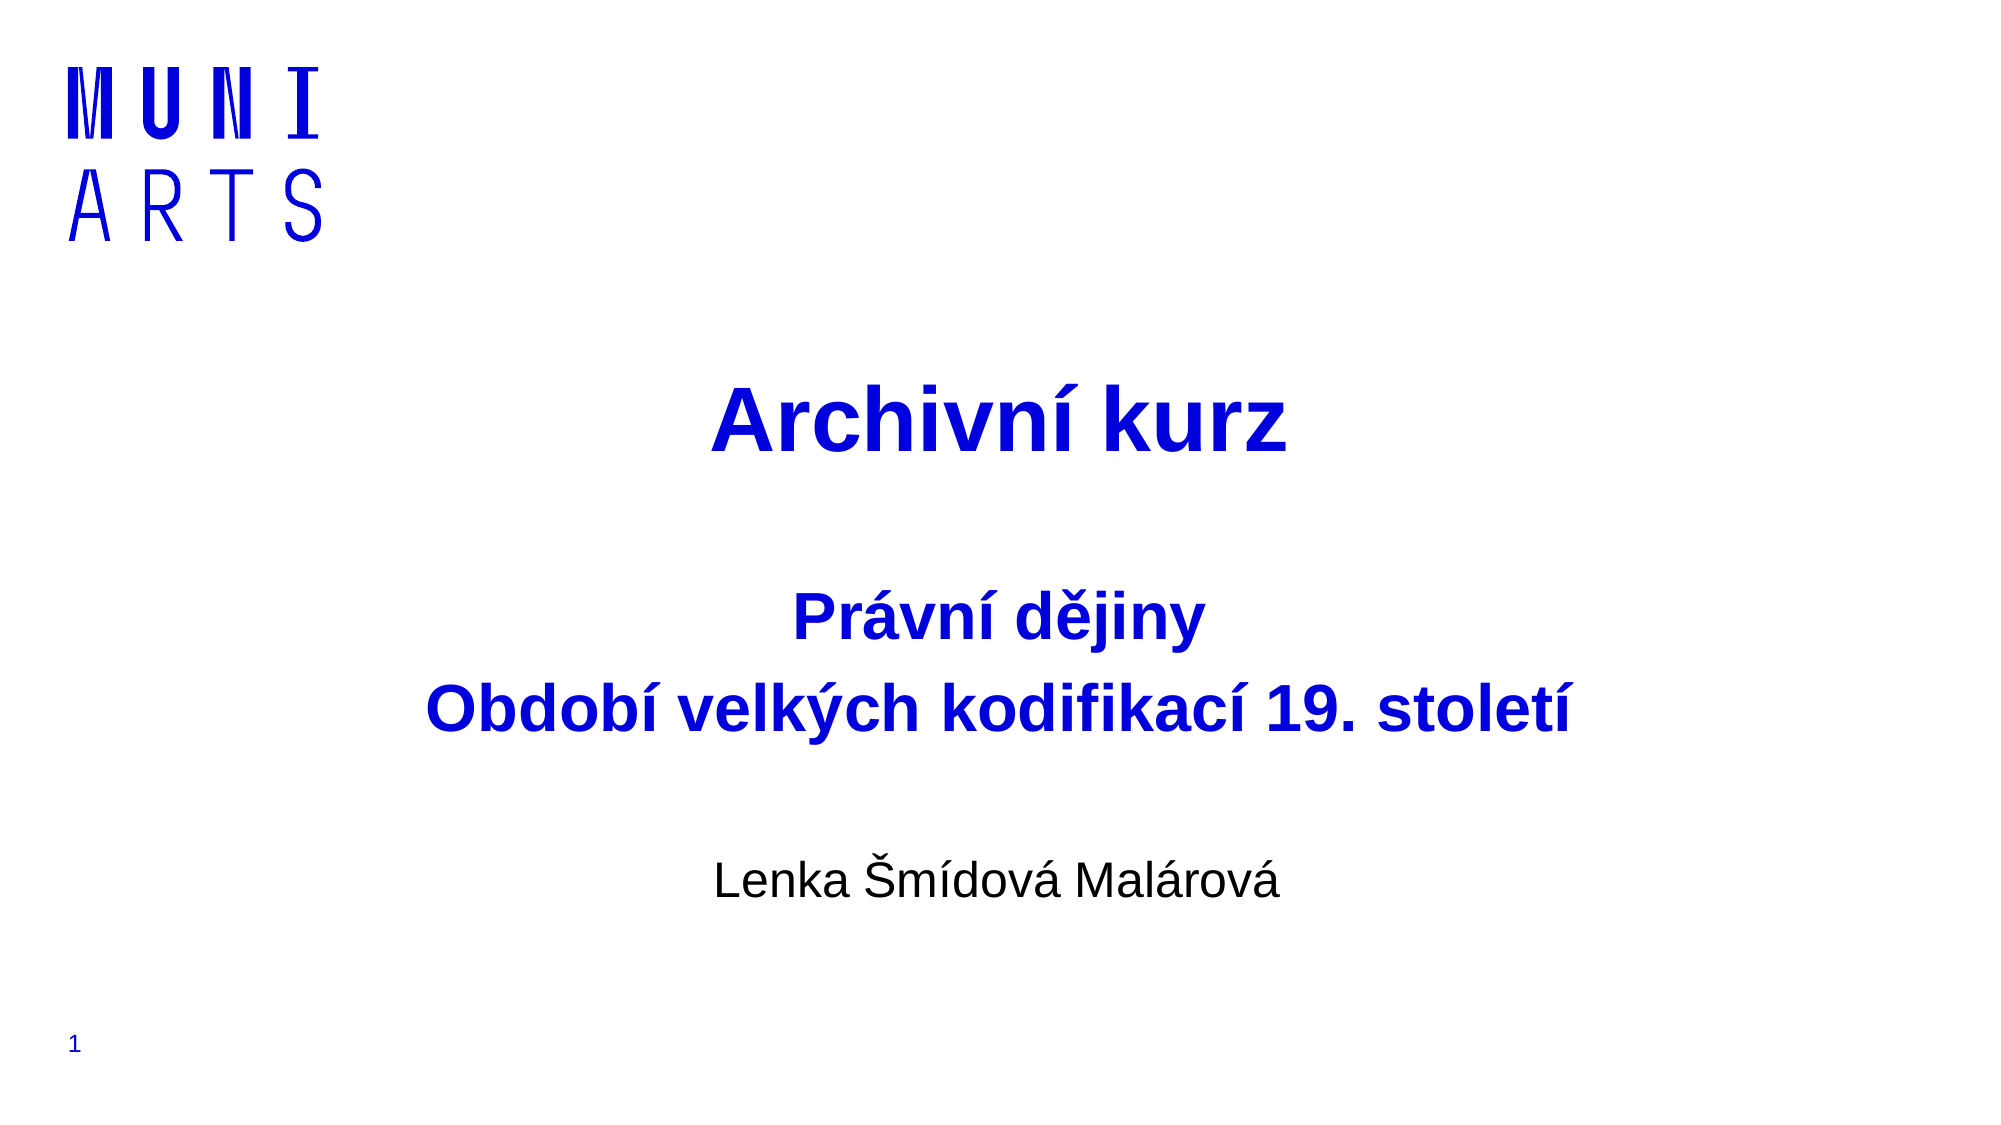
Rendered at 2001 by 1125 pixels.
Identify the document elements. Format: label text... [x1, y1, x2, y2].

text_box [67, 1021, 110, 1063]
title Archivní kurz Právní dějiny Období velkých kodifikací 19. století [67, 286, 1932, 621]
subtitle Lenka Šmídová Malárová [65, 838, 1930, 954]
